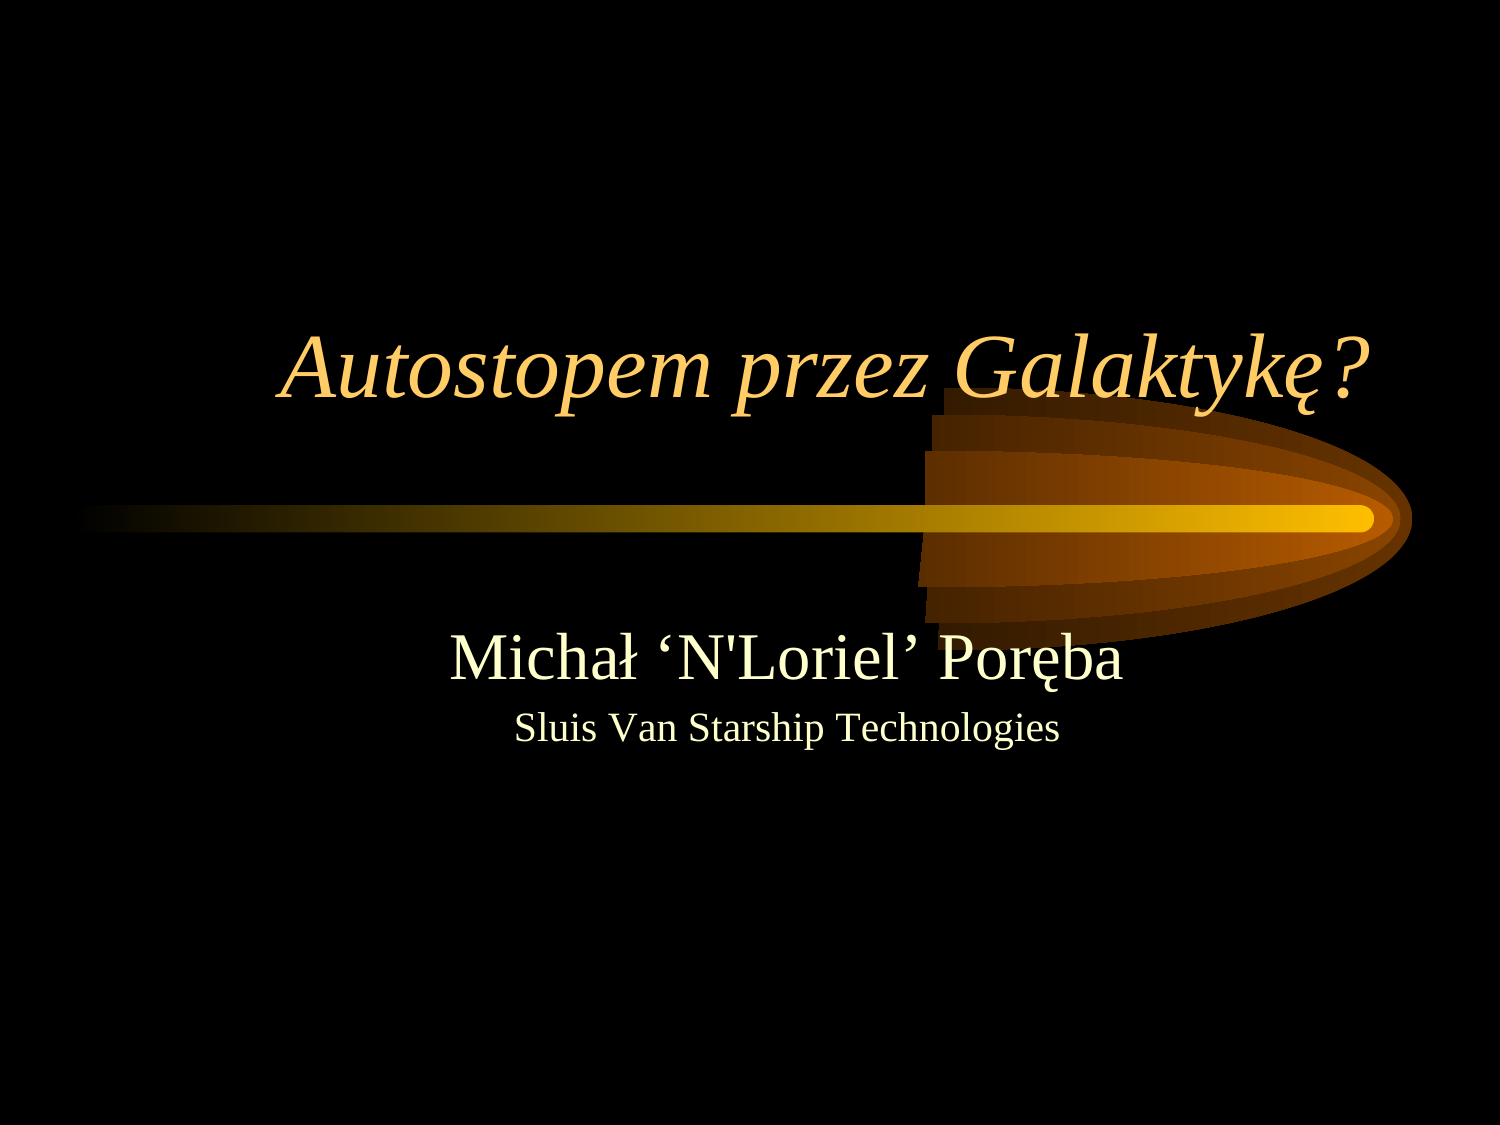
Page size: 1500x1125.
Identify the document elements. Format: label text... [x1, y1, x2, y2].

subtitle Michał ‘N'Loriel’ Poręba Sluis Van Starship Technologies [225, 612, 1276, 901]
title Autostopem przez Galaktykę? [112, 237, 1388, 425]
